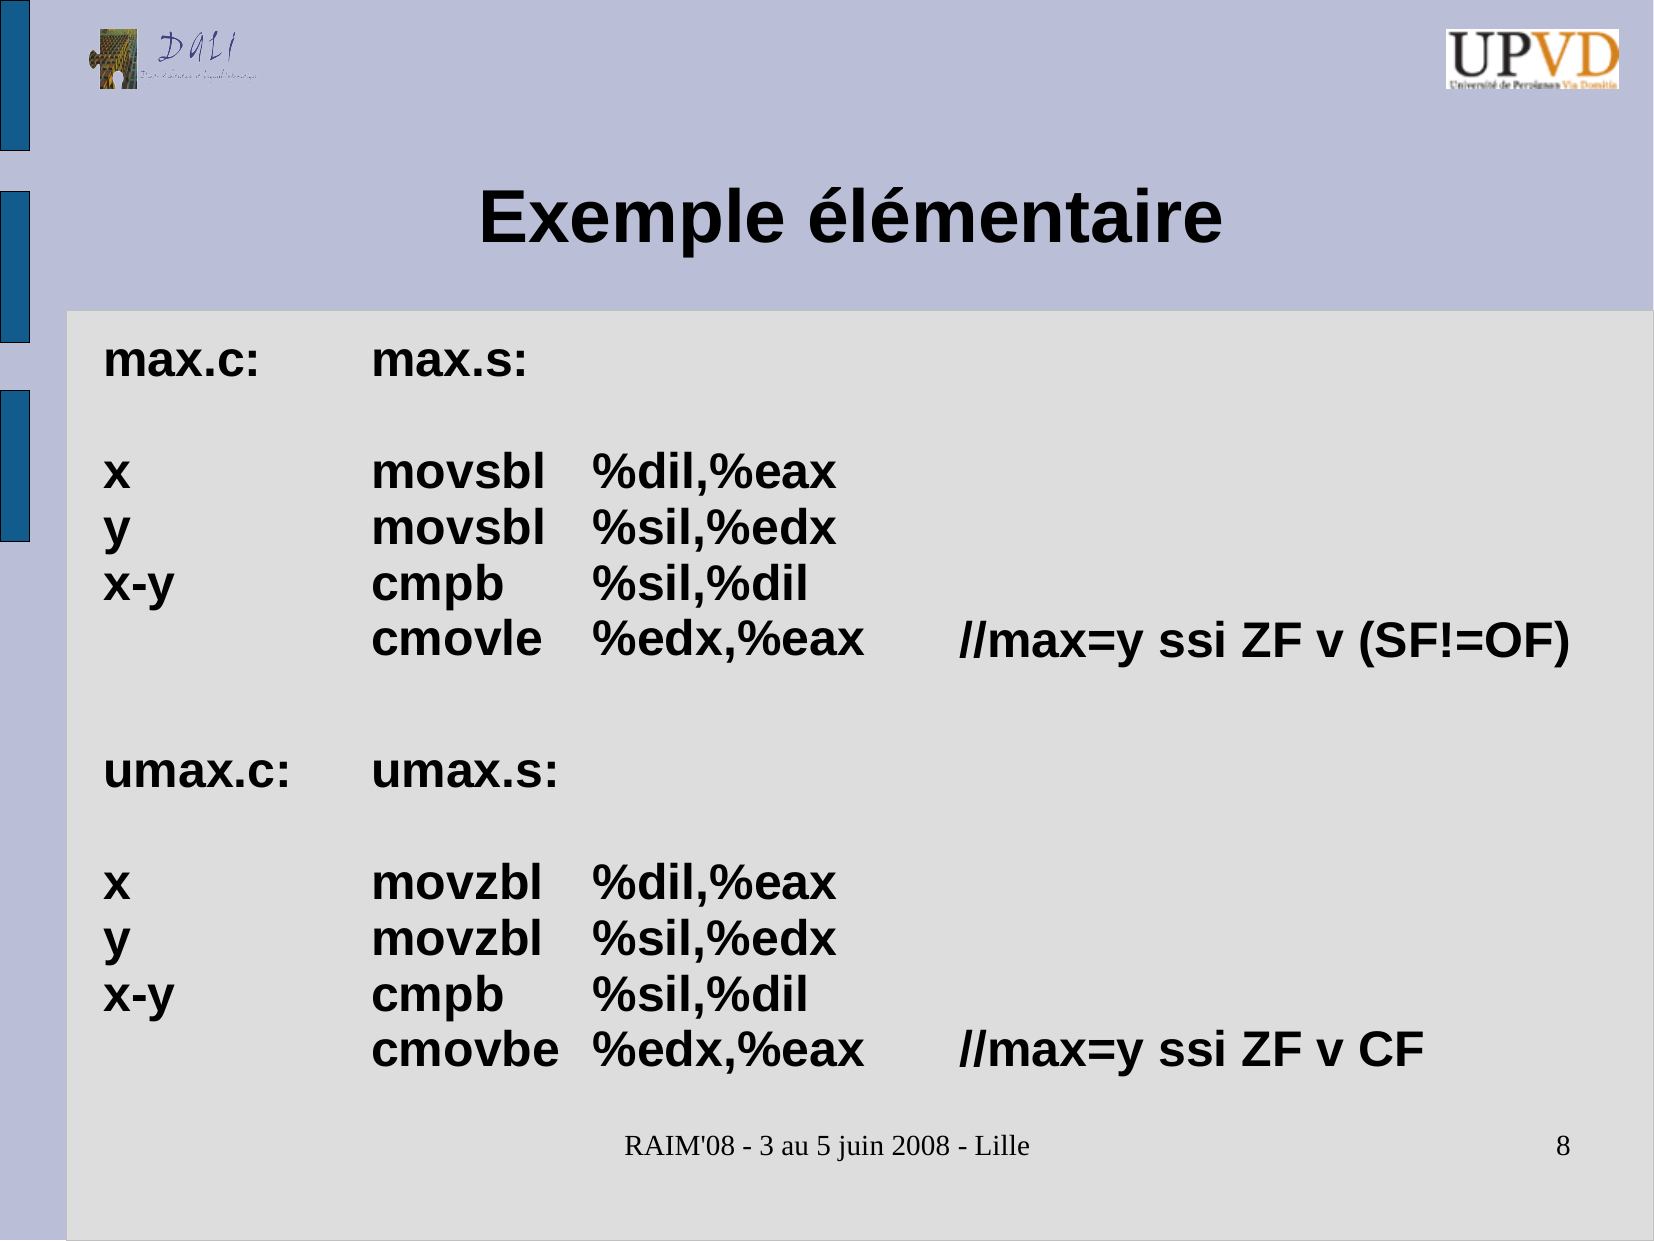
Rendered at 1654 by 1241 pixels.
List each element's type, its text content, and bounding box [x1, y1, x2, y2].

text_box //max=y ssi ZF v (SF!=OF) [944, 605, 1587, 678]
text_box //max=y ssi ZF v CF [944, 1013, 1440, 1086]
text_box umax.c: x y x-y [88, 735, 308, 1036]
picture [1446, 29, 1619, 89]
text_box max.s: movsbl %dil,%eax movsbl %sil,%edx cmpb %sil,%dil cmovle %edx,%eax [356, 324, 878, 682]
picture [88, 29, 261, 89]
text_box max.c: x y x-y [88, 324, 277, 625]
text_box Exemple élémentaire [463, 167, 1240, 266]
text_box umax.s: movzbl %dil,%eax movzbl %sil,%edx cmpb %sil,%dil cmovbe %edx,%eax [356, 735, 878, 1093]
